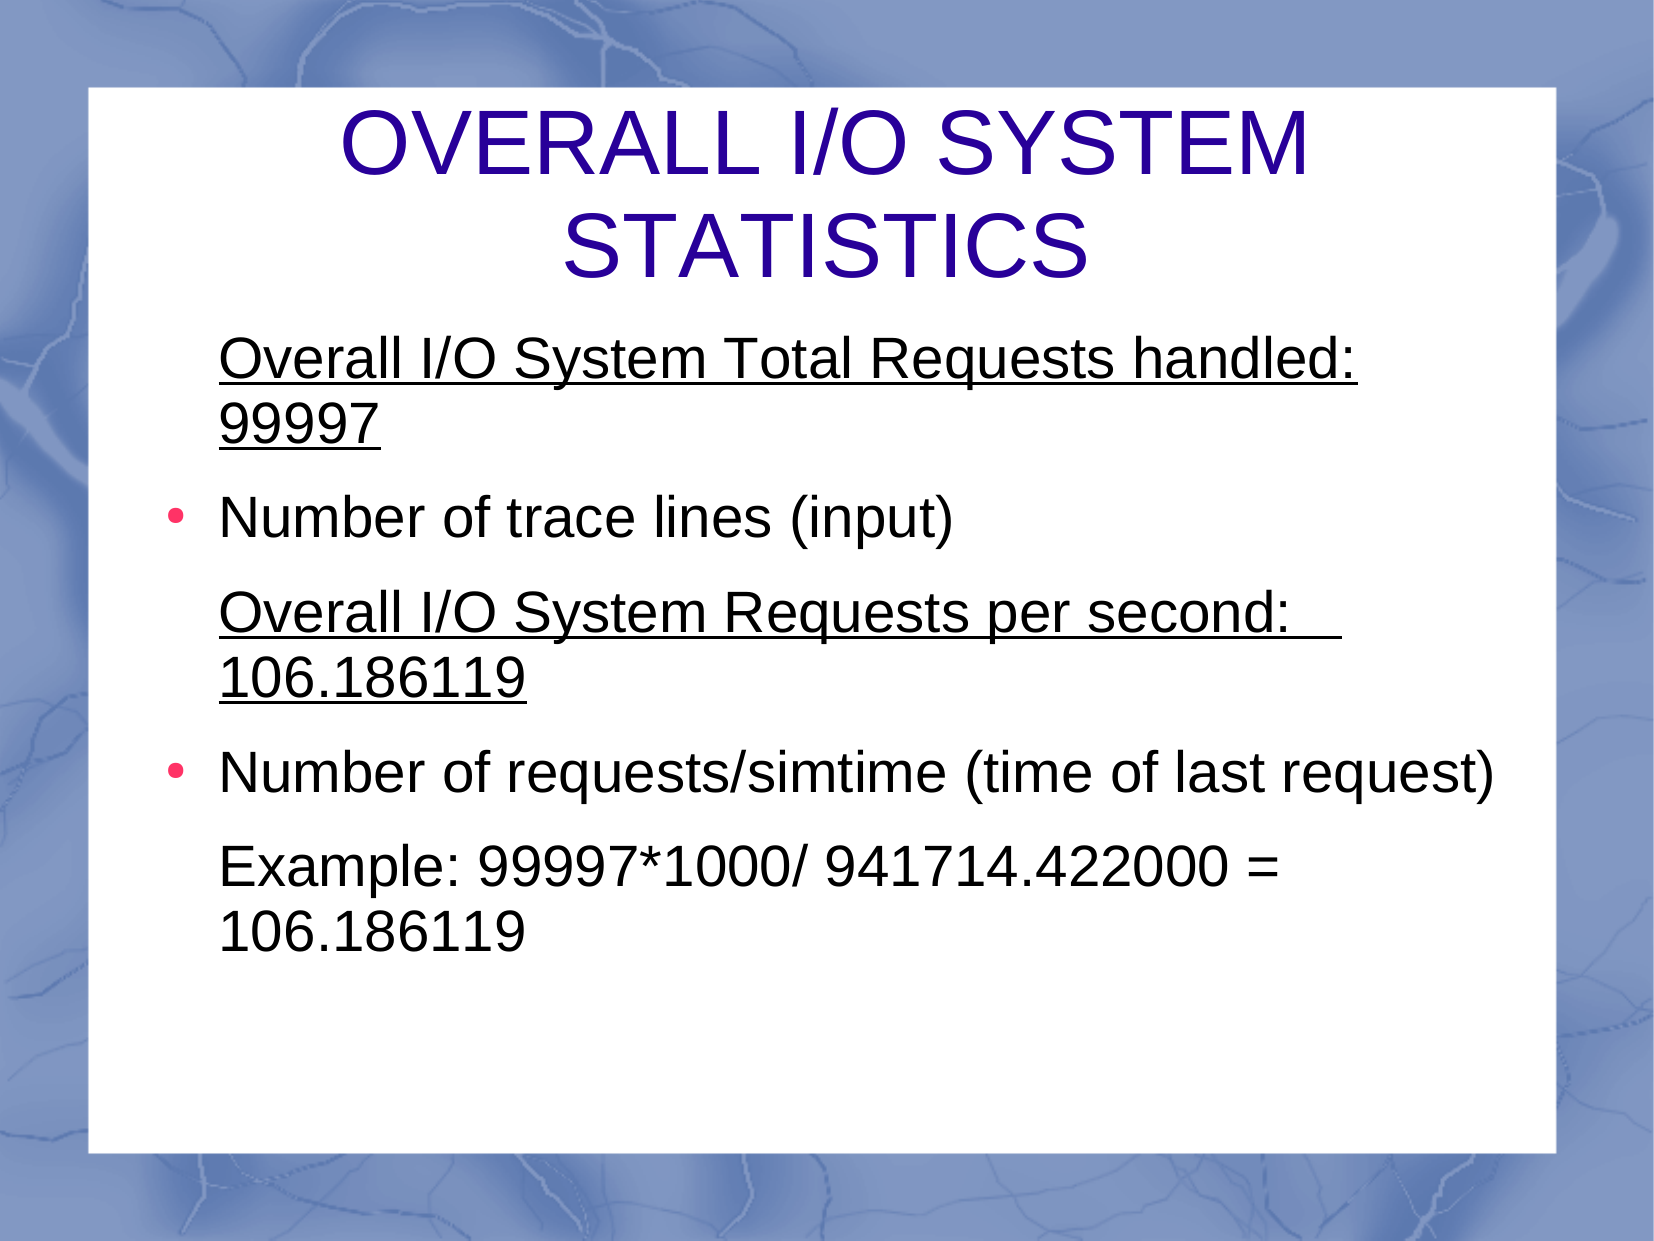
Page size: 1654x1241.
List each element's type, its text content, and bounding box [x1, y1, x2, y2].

picture [0, 0, 1654, 1241]
title OVERALL I/O SYSTEM STATISTICS [118, 91, 1536, 297]
list Overall I/O System Total Requests handled: 99997 Number of trace lines (input) Overall I/O System Requests per second: 106.186119 Number of requests/simtime (time of last request) Example: 99997*1000/ 941714.422000 = 106.186119 [147, 325, 1506, 1130]
